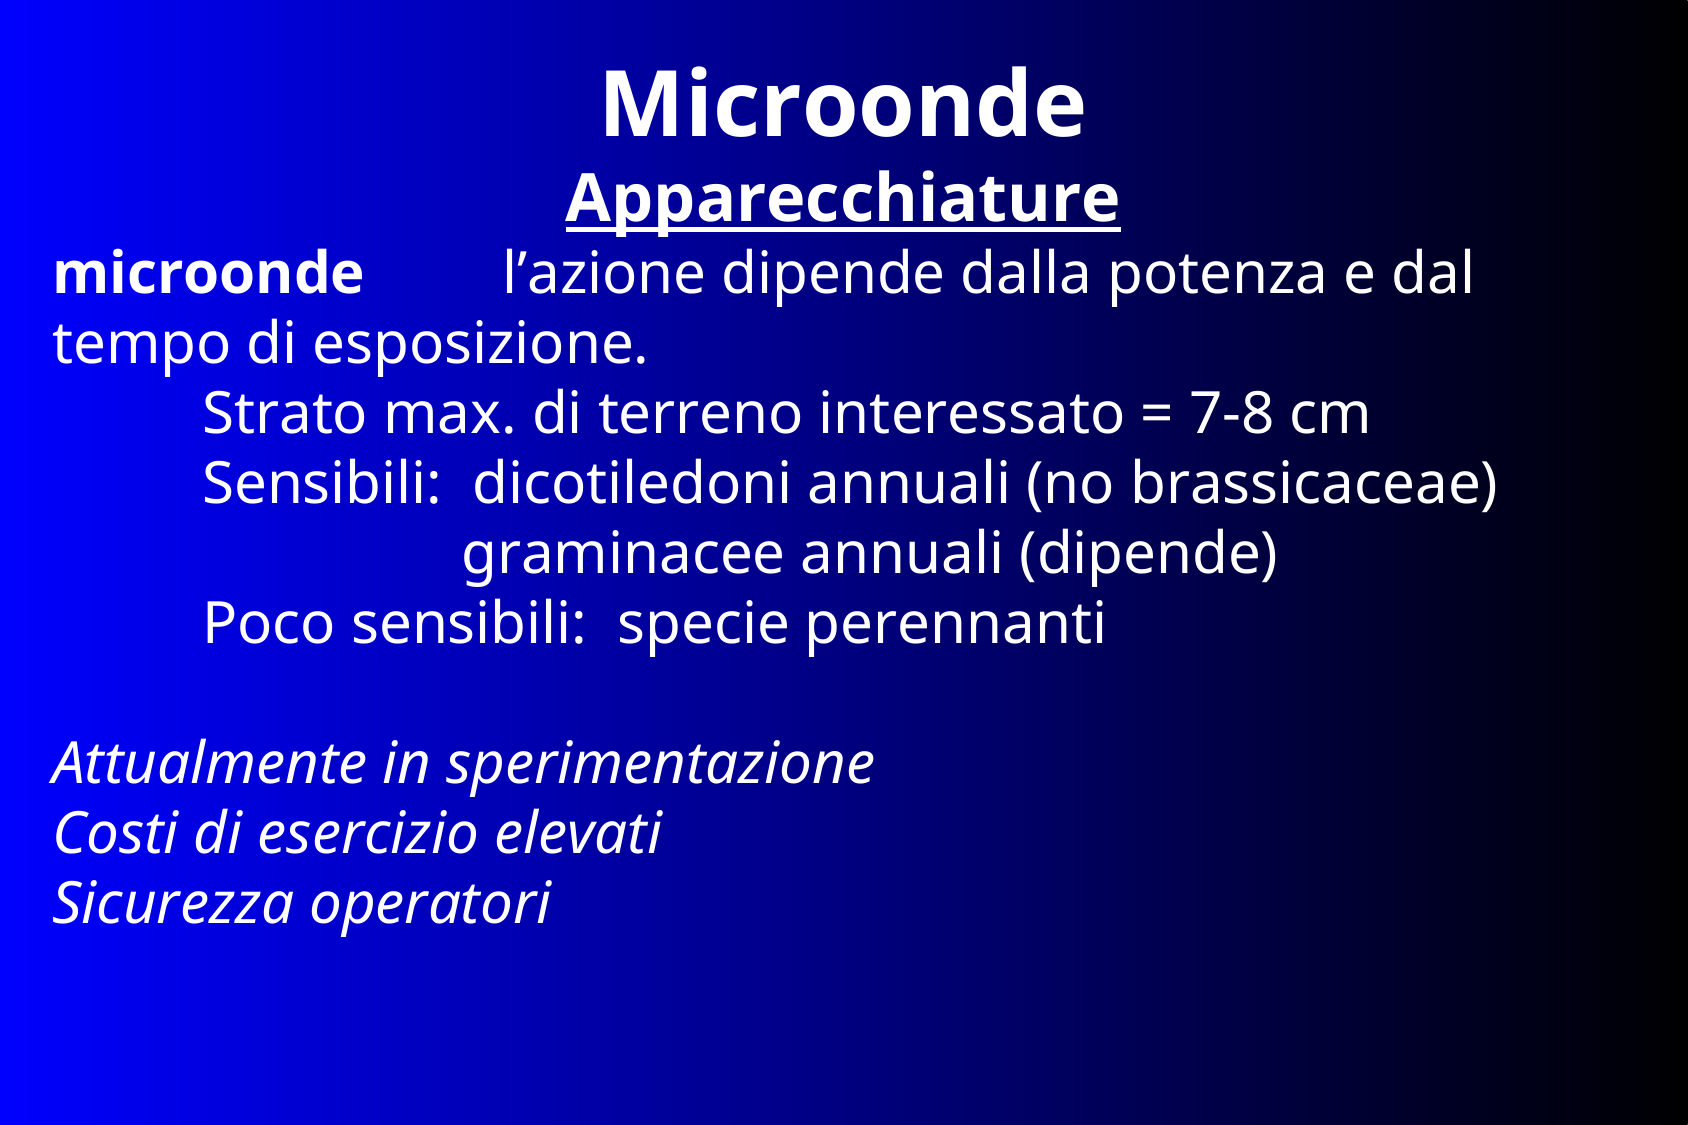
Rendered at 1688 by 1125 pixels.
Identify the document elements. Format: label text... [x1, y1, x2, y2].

text_box Microonde Apparecchiature microonde l’azione dipende dalla potenza e dal tempo di esposizione. Strato max. di terreno interessato = 7-8 cm Sensibili: dicotiledoni annuali (no brassicaceae) graminacee annuali (dipende) Poco sensibili: specie perennanti Attualmente in sperimentazione Costi di esercizio elevati Sicurezza operatori [37, 37, 1651, 1013]
